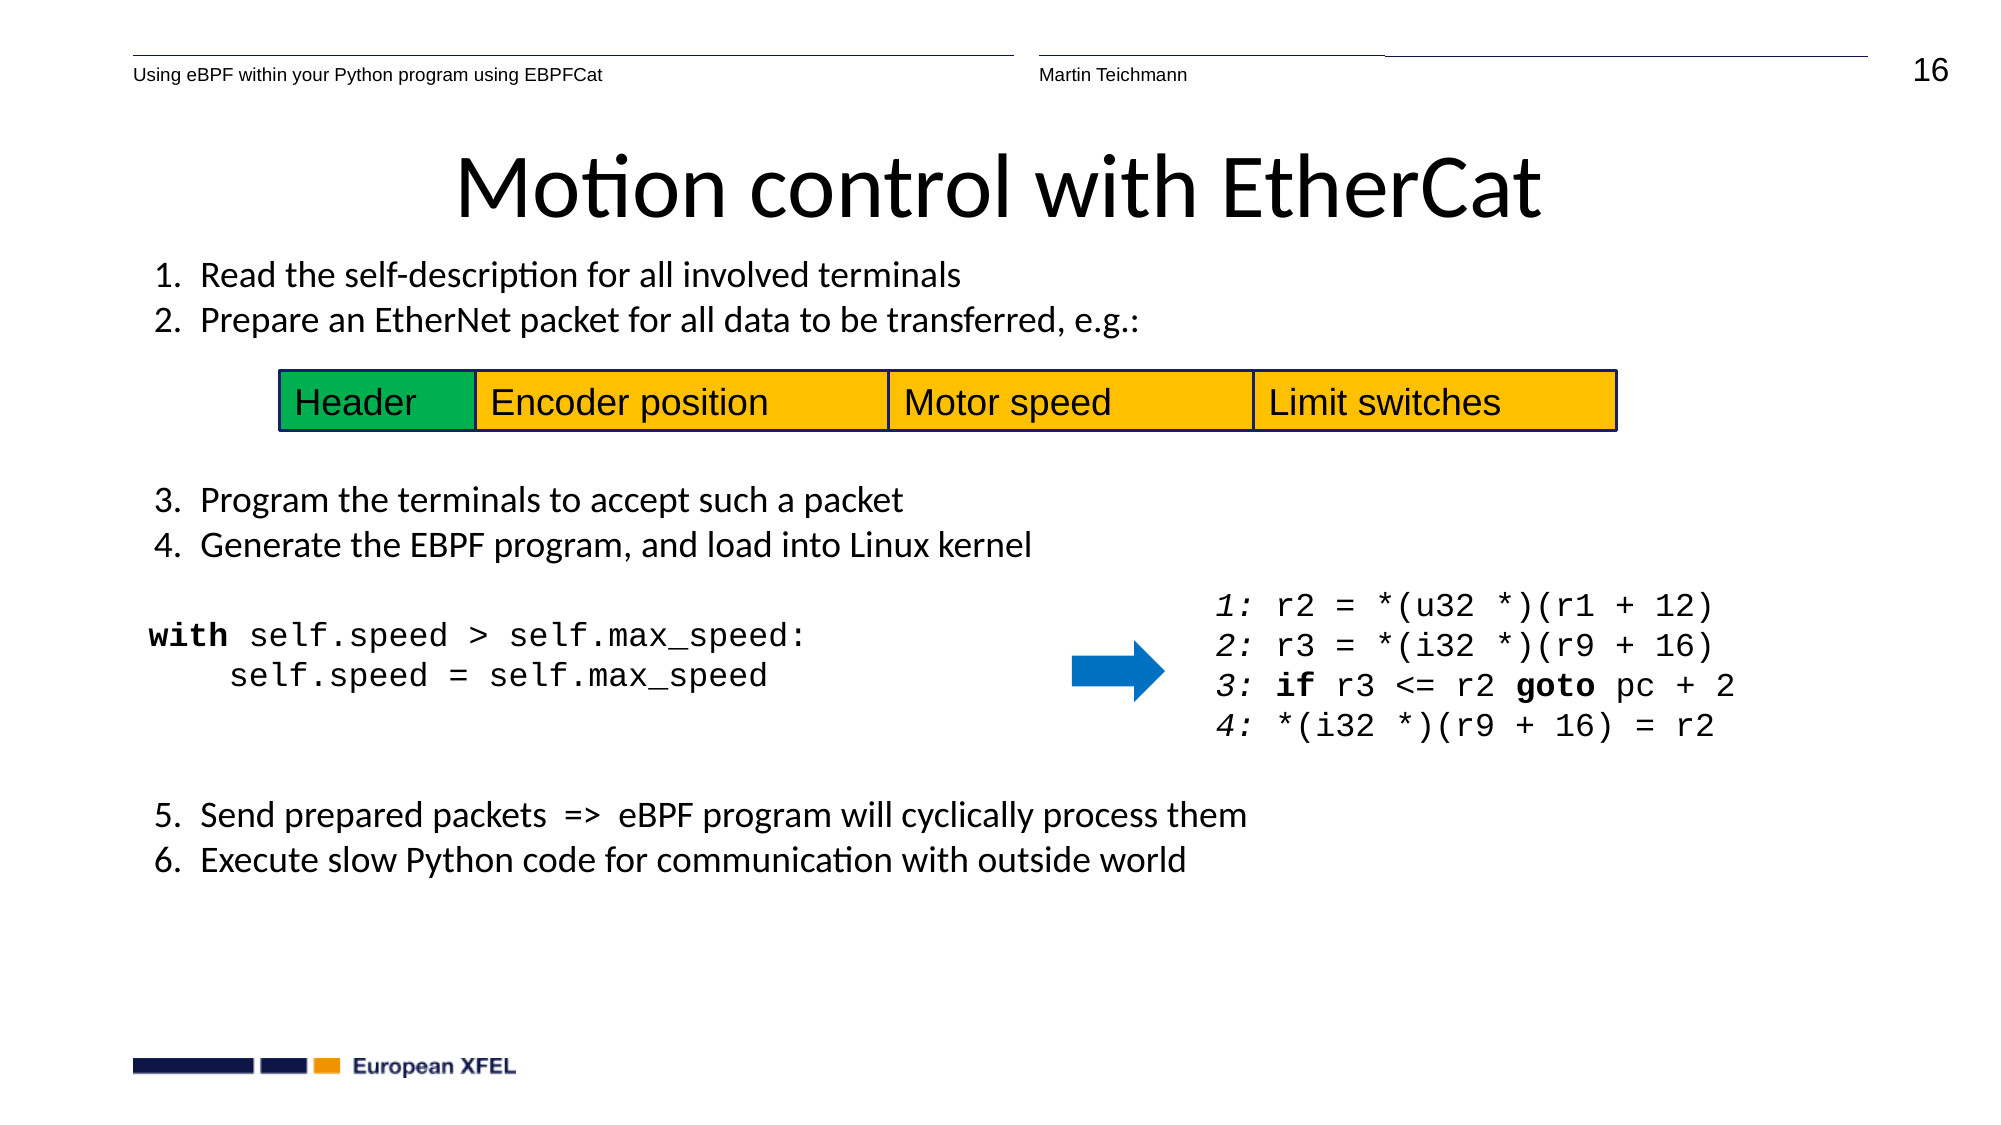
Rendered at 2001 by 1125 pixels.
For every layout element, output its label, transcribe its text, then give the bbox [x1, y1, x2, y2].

text_box Read the self-description for all involved terminals Prepare an EtherNet packet for all data to be transferred, e.g.: Program the terminals to accept such a packet Generate the EBPF program, and load into Linux kernel Send prepared packets => eBPF program will cyclically process them Execute slow Python code for communication with outside world [133, 236, 1866, 606]
text_box Motor speed [888, 370, 1253, 431]
title Motion control with EtherCat [133, 116, 1866, 236]
text_box Header [279, 370, 475, 431]
text_box Read the self-description for all involved terminals Prepare an EtherNet packet for all data to be transferred, e.g.: Program the terminals to accept such a packet Generate the EBPF program, and load into Linux kernel Send prepared packets => eBPF program will cyclically process them Execute slow Python code for communication with outside world [133, 701, 1866, 969]
text_box [1071, 640, 1165, 702]
text_box with self.speed > self.max_speed: self.speed = self.max_speed [133, 606, 1201, 701]
picture [133, 1058, 516, 1078]
text_box Limit switches [1253, 370, 1617, 431]
text_box Encoder position [475, 370, 888, 431]
text_box 1: r2 = *(u32 *)(r1 + 12) 2: r3 = *(i32 *)(r9 + 16) 3: if r3 <= r2 goto pc + 2 4: *(i32 *)(r9 + 16) = r2 [1200, 575, 2000, 751]
